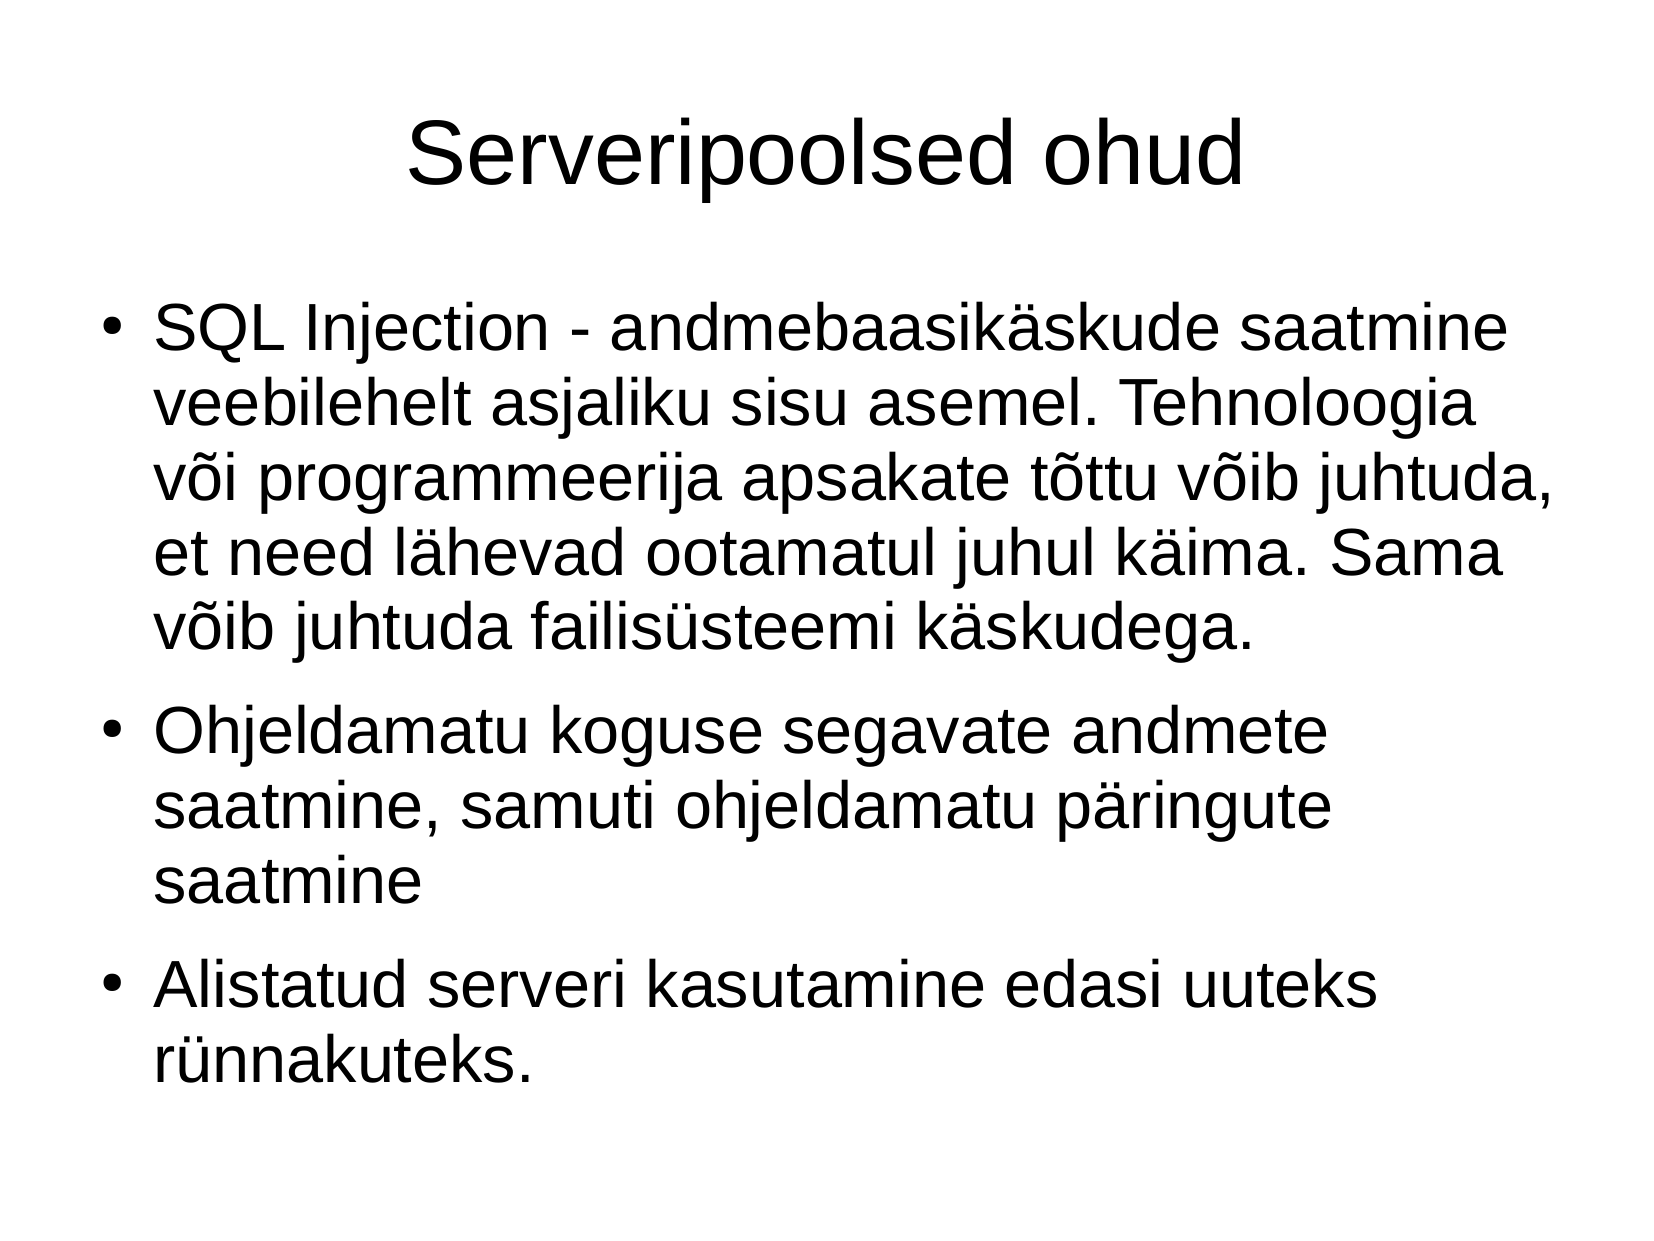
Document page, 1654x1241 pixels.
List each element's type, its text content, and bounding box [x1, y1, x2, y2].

title Serveripoolsed ohud [82, 56, 1571, 250]
list SQL Injection - andmebaasikäskude saatmine veebilehelt asjaliku sisu asemel. Tehnoloogia või programmeerija apsakate tõttu võib juhtuda, et need lähevad ootamatul juhul käima. Sama võib juhtuda failisüsteemi käskudega. Ohjeldamatu koguse segavate andmete saatmine, samuti ohjeldamatu päringute saatmine Alistatud serveri kasutamine edasi uuteks rünnakuteks. [82, 290, 1571, 1097]
